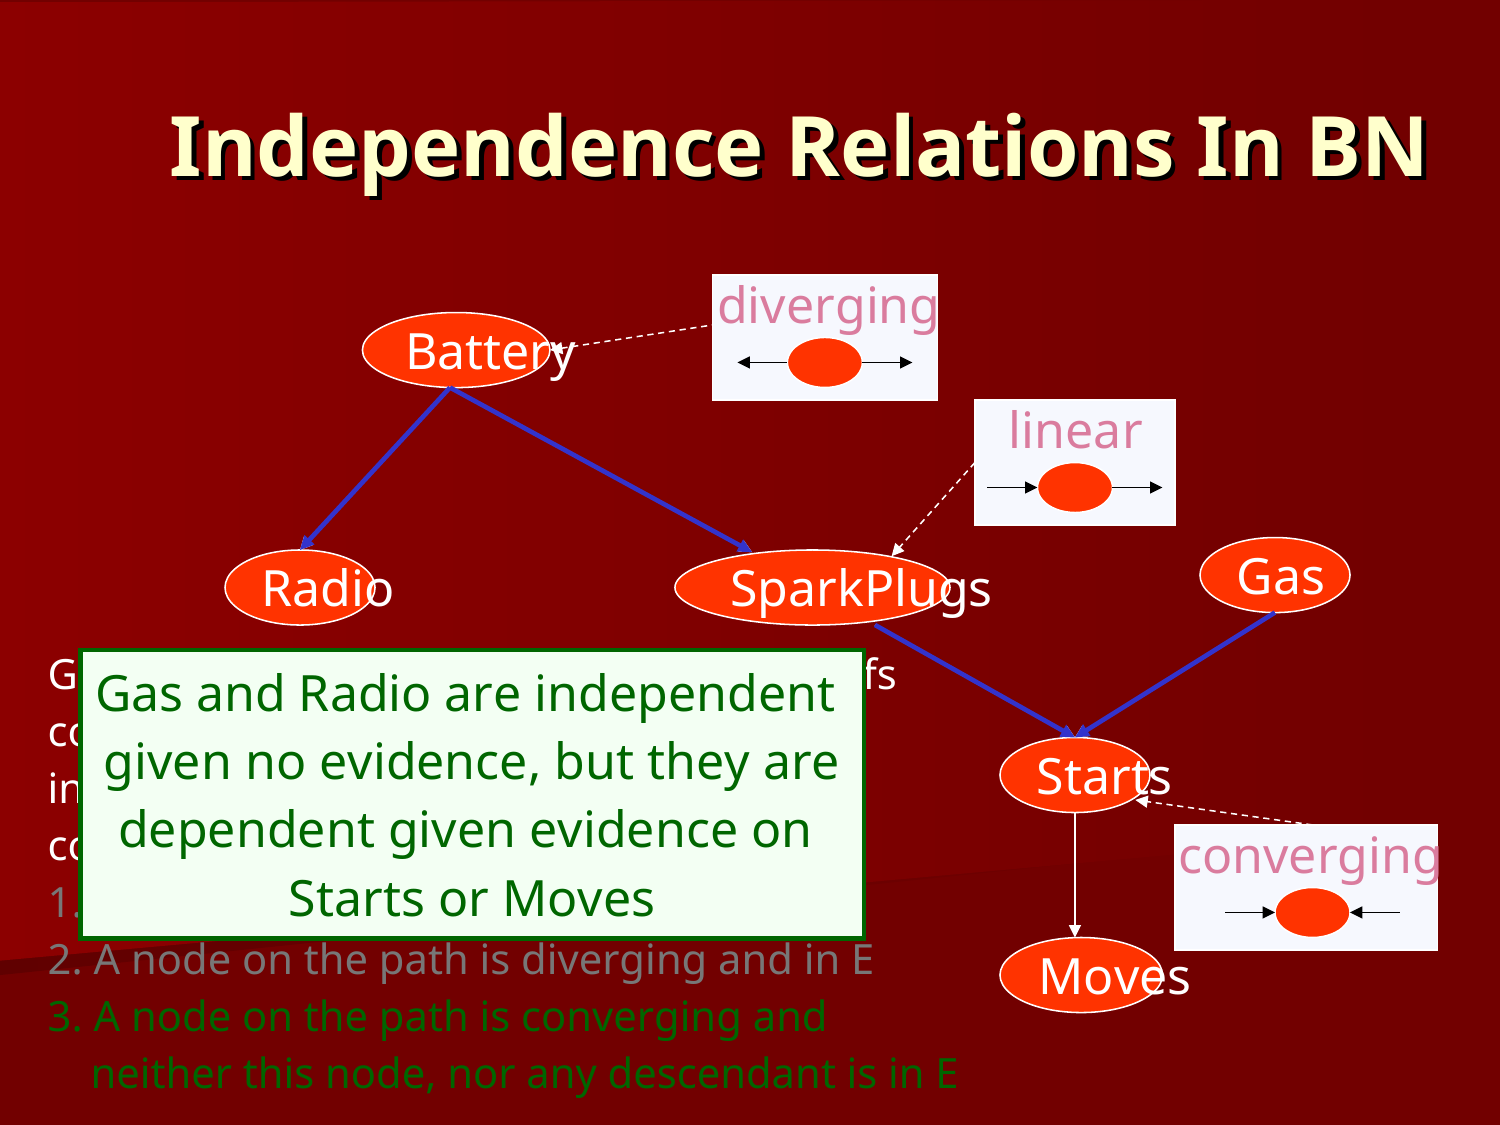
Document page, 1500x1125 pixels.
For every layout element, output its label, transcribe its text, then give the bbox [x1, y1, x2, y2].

text_box SparkPlugs [674, 549, 947, 626]
text_box Starts [999, 737, 1151, 813]
text_box Gas and Radio are independent given no evidence, but they are dependent given evidence on Starts or Moves [80, 649, 865, 939]
text_box Given a set E of evidence nodes, two beliefs connected by an undirected path are independent if one of the following three conditions holds: 1. A node on the path is linear and in E 2. A node on the path is diverging and in E 3. A node on the path is converging and neither this node, nor any descendant is in E [32, 637, 985, 1109]
text_box diverging [702, 262, 956, 347]
text_box linear [993, 387, 1158, 472]
text_box Battery [362, 312, 550, 388]
text_box [712, 337, 938, 400]
text_box [1174, 887, 1438, 950]
text_box [975, 400, 1175, 526]
text_box Moves [1146, 970, 1160, 978]
text_box converging [1163, 812, 1459, 897]
text_box Gas [1200, 537, 1351, 613]
title Independence Relations In BN [99, 49, 1500, 238]
text_box Moves [1146, 981, 1162, 991]
text_box Radio [225, 549, 374, 626]
text_box Moves [999, 937, 1162, 1013]
